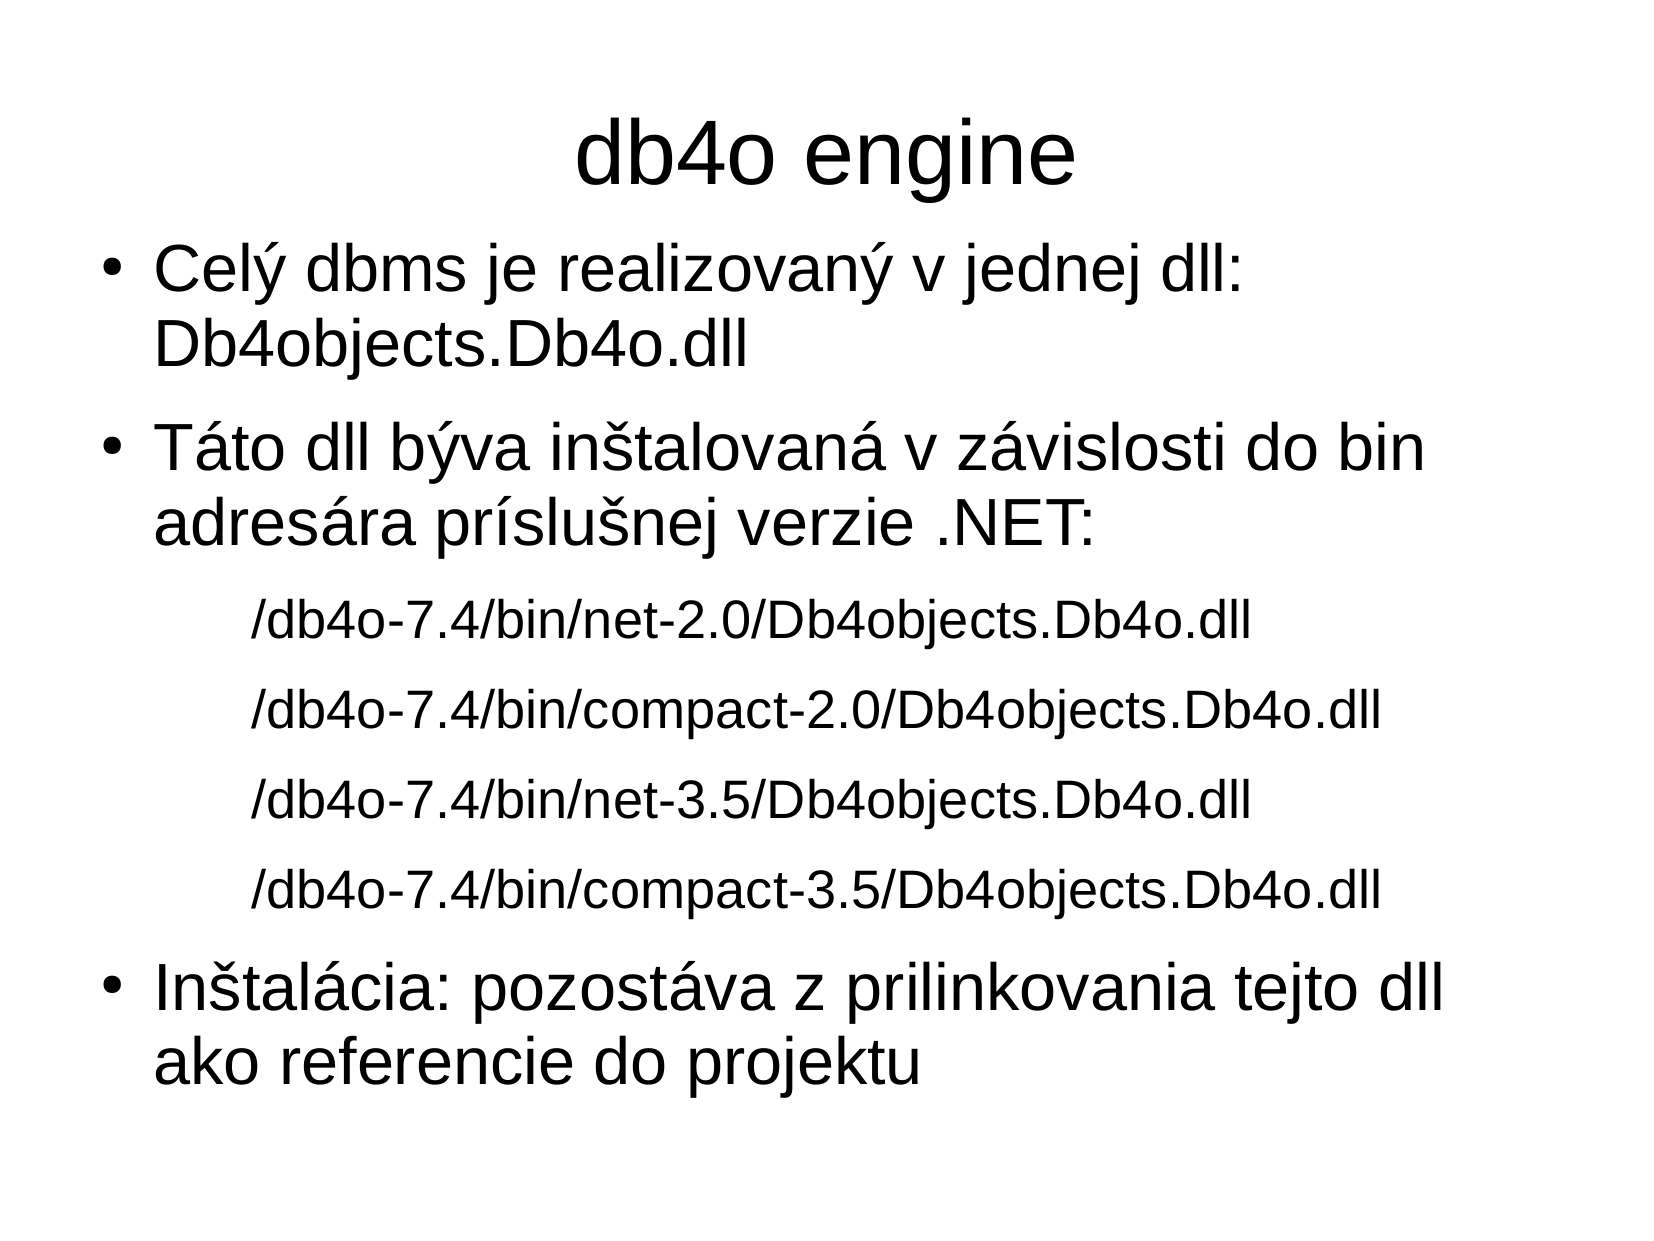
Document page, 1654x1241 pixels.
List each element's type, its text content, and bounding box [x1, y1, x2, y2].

title db4o engine [82, 56, 1571, 231]
list Celý dbms je realizovaný v jednej dll: Db4objects.Db4o.dll Táto dll býva inštalovaná v závislosti do bin adresára príslušnej verzie .NET: /db4o-7.4/bin/net-2.0/Db4objects.Db4o.dll /db4o-7.4/bin/compact-2.0/Db4objects.Db4o.dll /db4o-7.4/bin/net-3.5/Db4objects.Db4o.dll /db4o-7.4/bin/compact-3.5/Db4objects.Db4o.dll Inštalácia: pozostáva z prilinkovania tejto dll ako referencie do projektu [82, 231, 1571, 1100]
